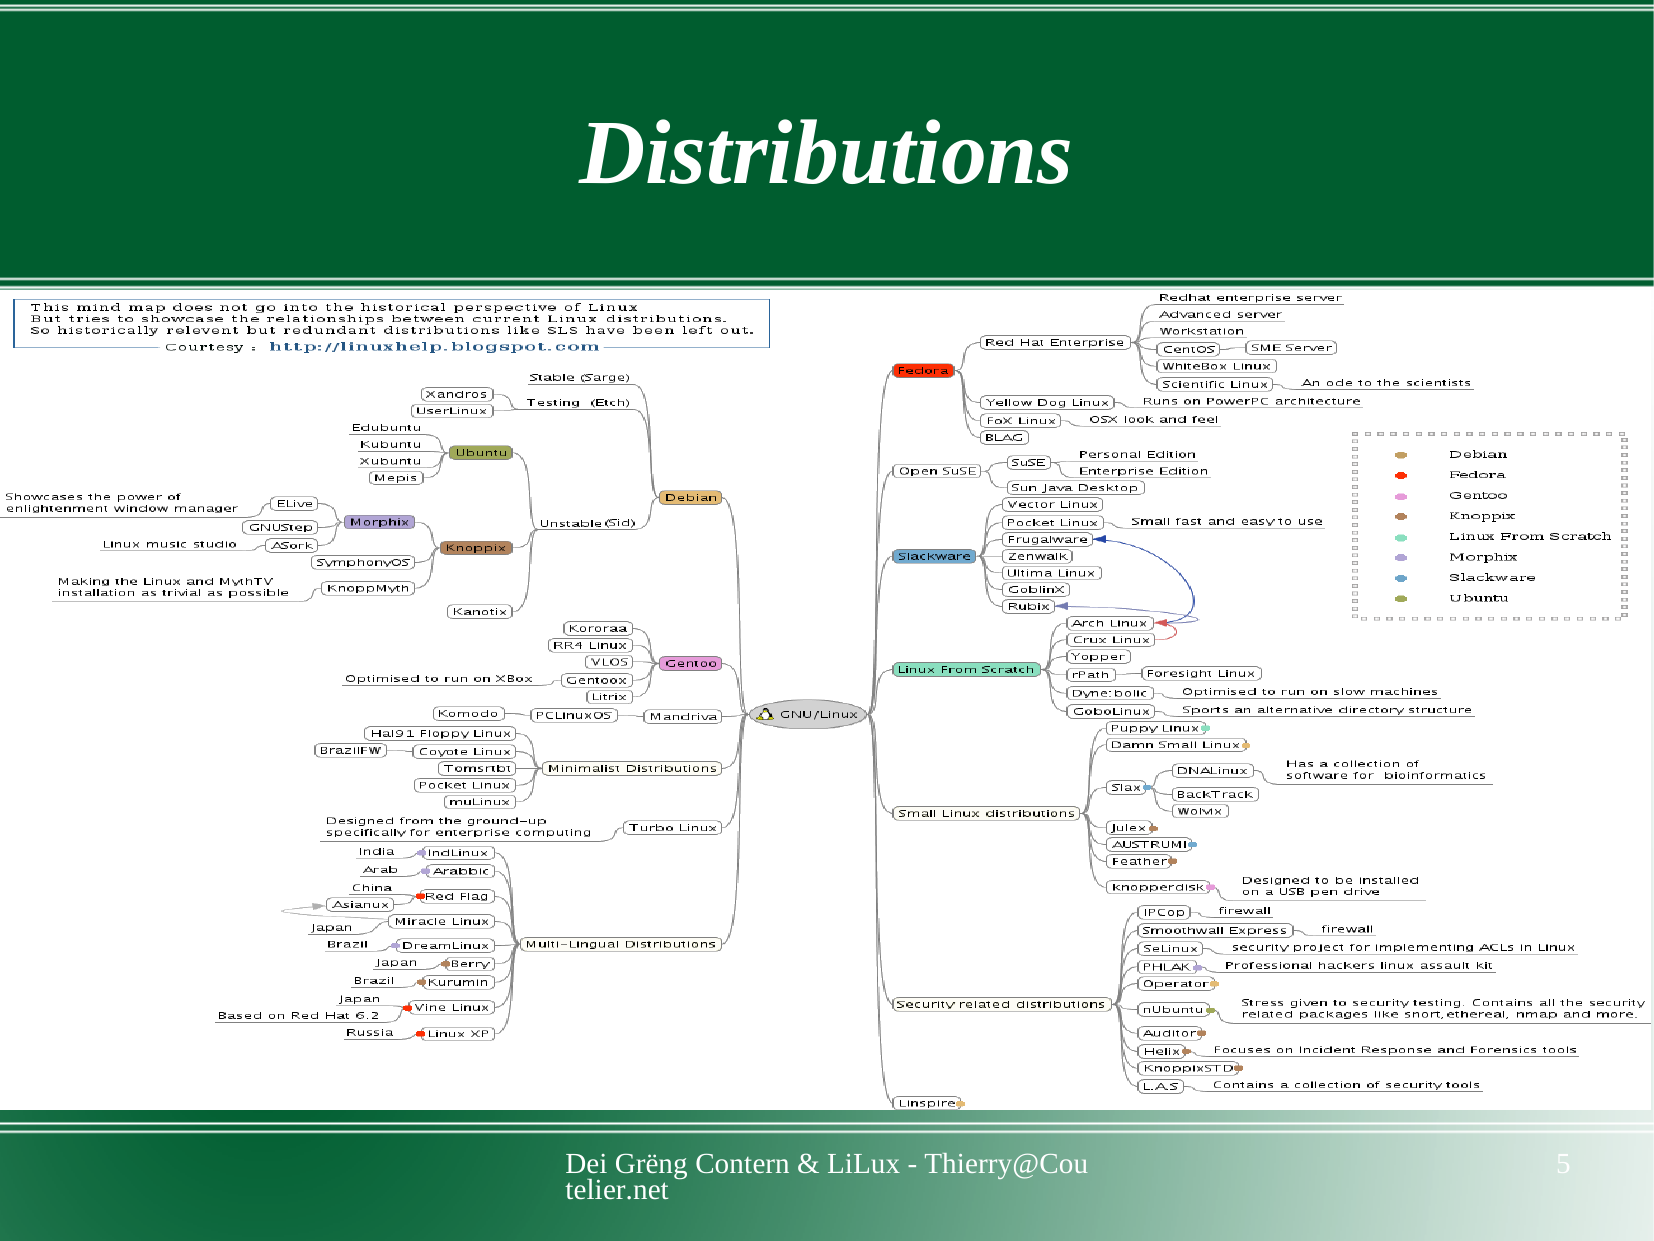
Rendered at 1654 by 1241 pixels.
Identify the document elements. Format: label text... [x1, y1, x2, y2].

picture [0, 0, 1654, 1241]
title Distributions [82, 49, 1571, 257]
